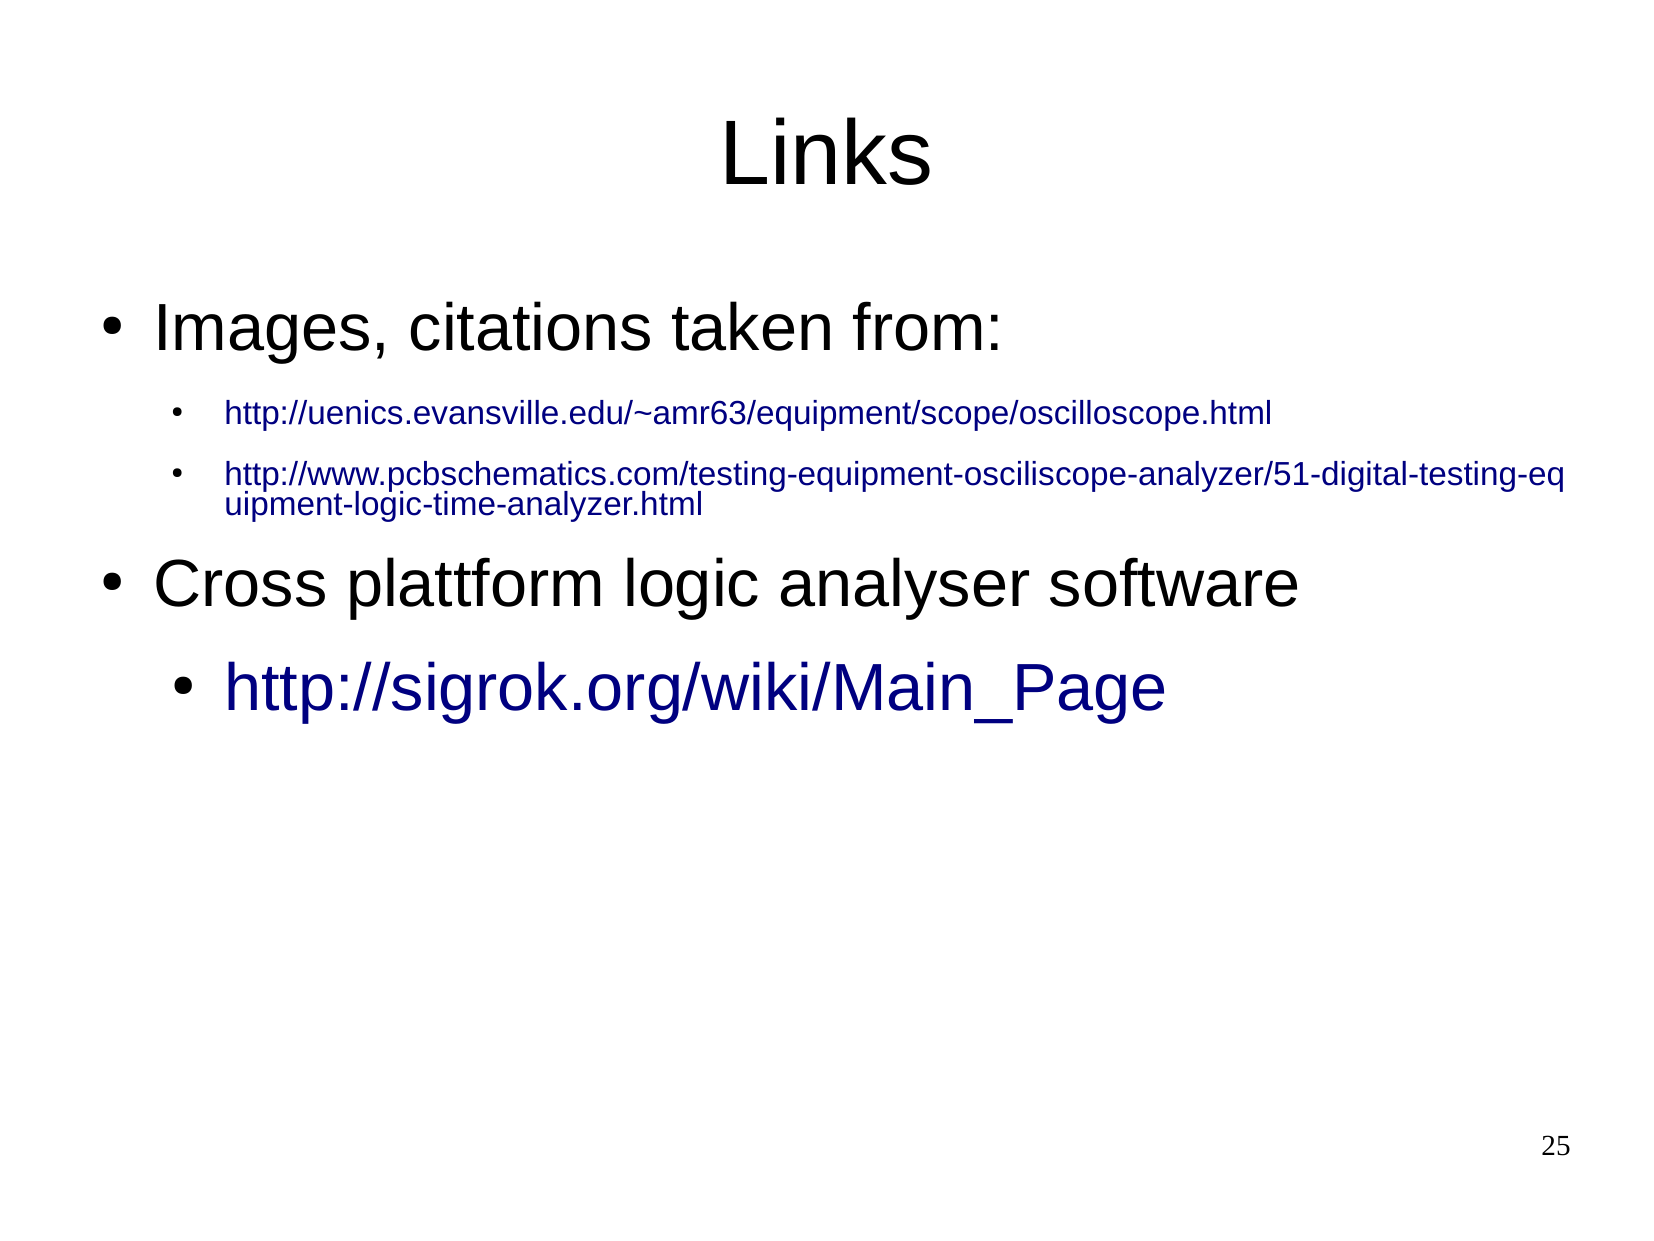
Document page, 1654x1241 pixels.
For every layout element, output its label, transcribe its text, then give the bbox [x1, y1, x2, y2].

list Images, citations taken from: http://uenics.evansville.edu/~amr63/equipment/scope/oscilloscope.html http://www.pcbschematics.com/testing-equipment-osciliscope-analyzer/51-digital-testing-equipment-logic-time-analyzer.html Cross plattform logic analyser software http://sigrok.org/wiki/Main_Page [82, 290, 1571, 1109]
title Links [82, 49, 1571, 257]
